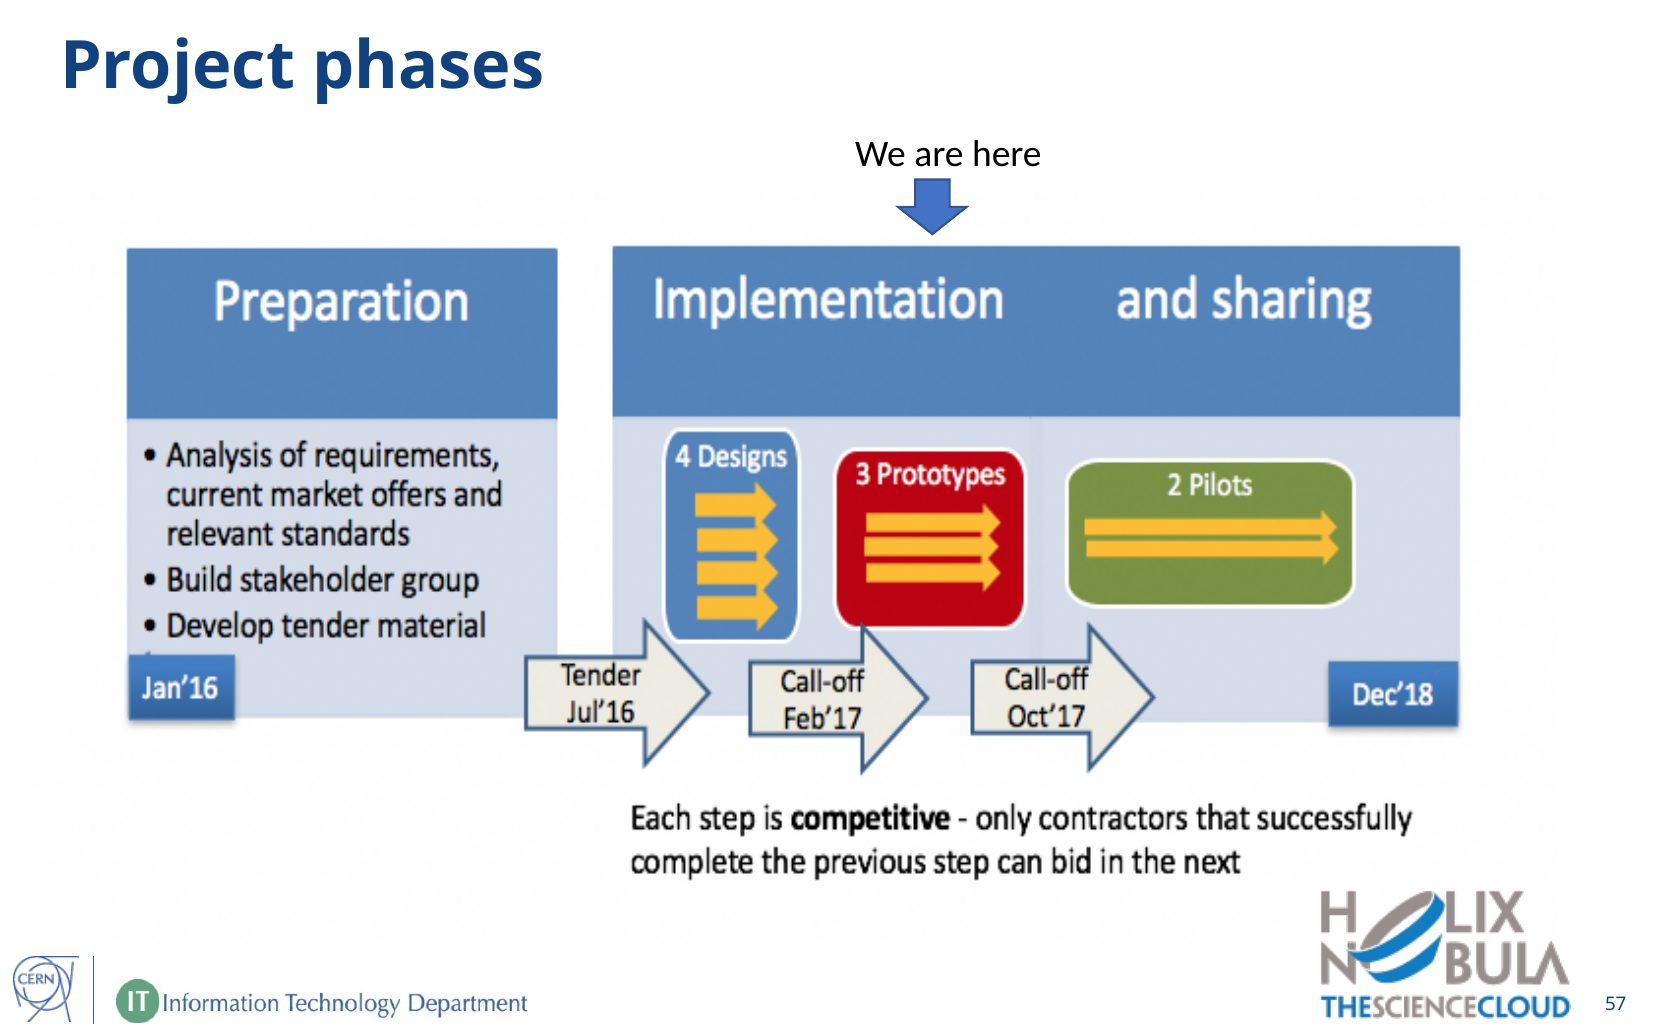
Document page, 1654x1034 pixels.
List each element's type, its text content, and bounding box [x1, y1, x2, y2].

text_box We are here [840, 121, 1066, 182]
picture [29, 192, 1571, 1019]
picture [13, 956, 79, 1032]
title Project phases [60, 0, 1528, 138]
picture [116, 979, 788, 1023]
text_box [897, 182, 967, 235]
